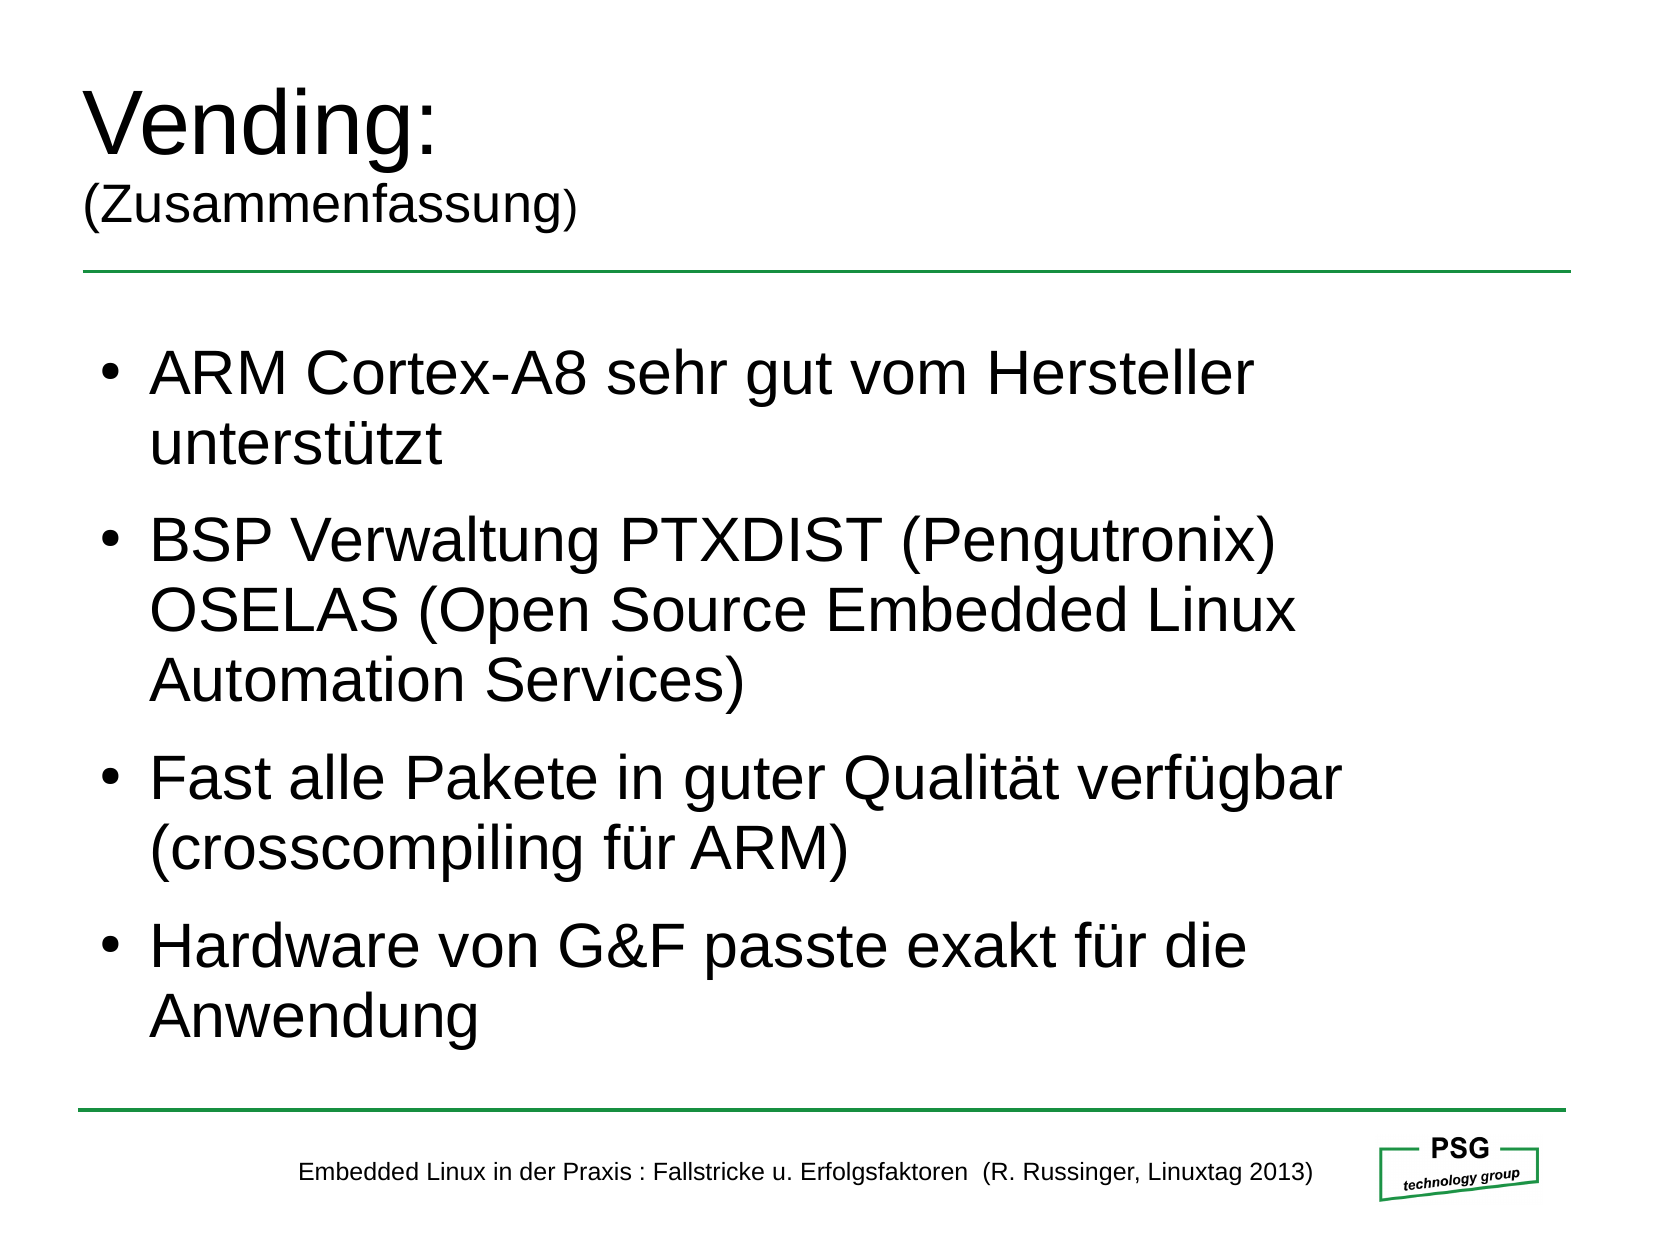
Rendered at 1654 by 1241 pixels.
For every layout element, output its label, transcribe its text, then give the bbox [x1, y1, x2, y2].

list ARM Cortex-A8 sehr gut vom Hersteller unterstützt BSP Verwaltung PTXDIST (Pengutronix) OSELAS (Open Source Embedded Linux Automation Services) Fast alle Pakete in guter Qualität verfügbar (crosscompiling für ARM) Hardware von G&F passte exakt für die Anwendung [82, 337, 1538, 1057]
title Vending: (Zusammenfassung) [82, 49, 1571, 257]
picture [1375, 1134, 1543, 1205]
